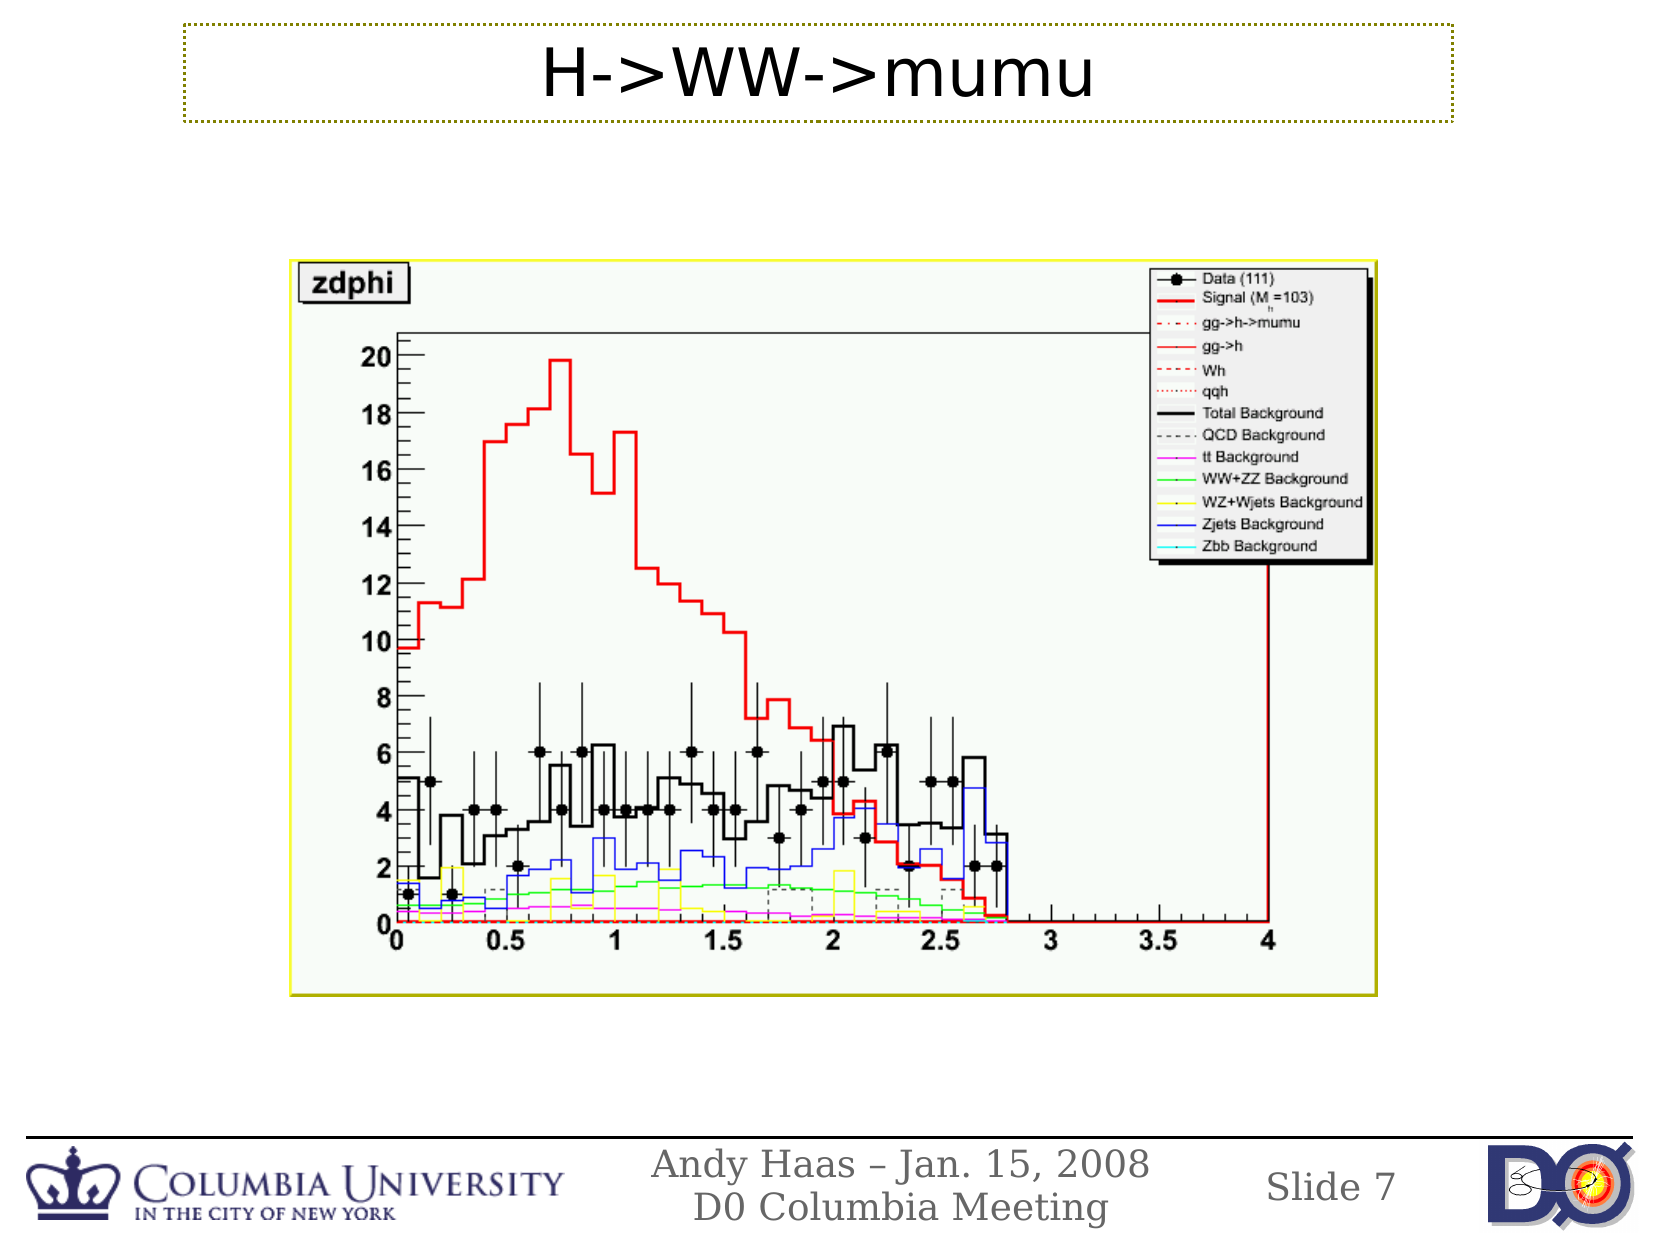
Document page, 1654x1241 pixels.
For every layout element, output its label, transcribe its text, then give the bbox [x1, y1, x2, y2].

title H->WW->mumu [184, 24, 1453, 122]
picture [1479, 1140, 1639, 1233]
picture [289, 259, 1378, 997]
picture [26, 1146, 565, 1220]
